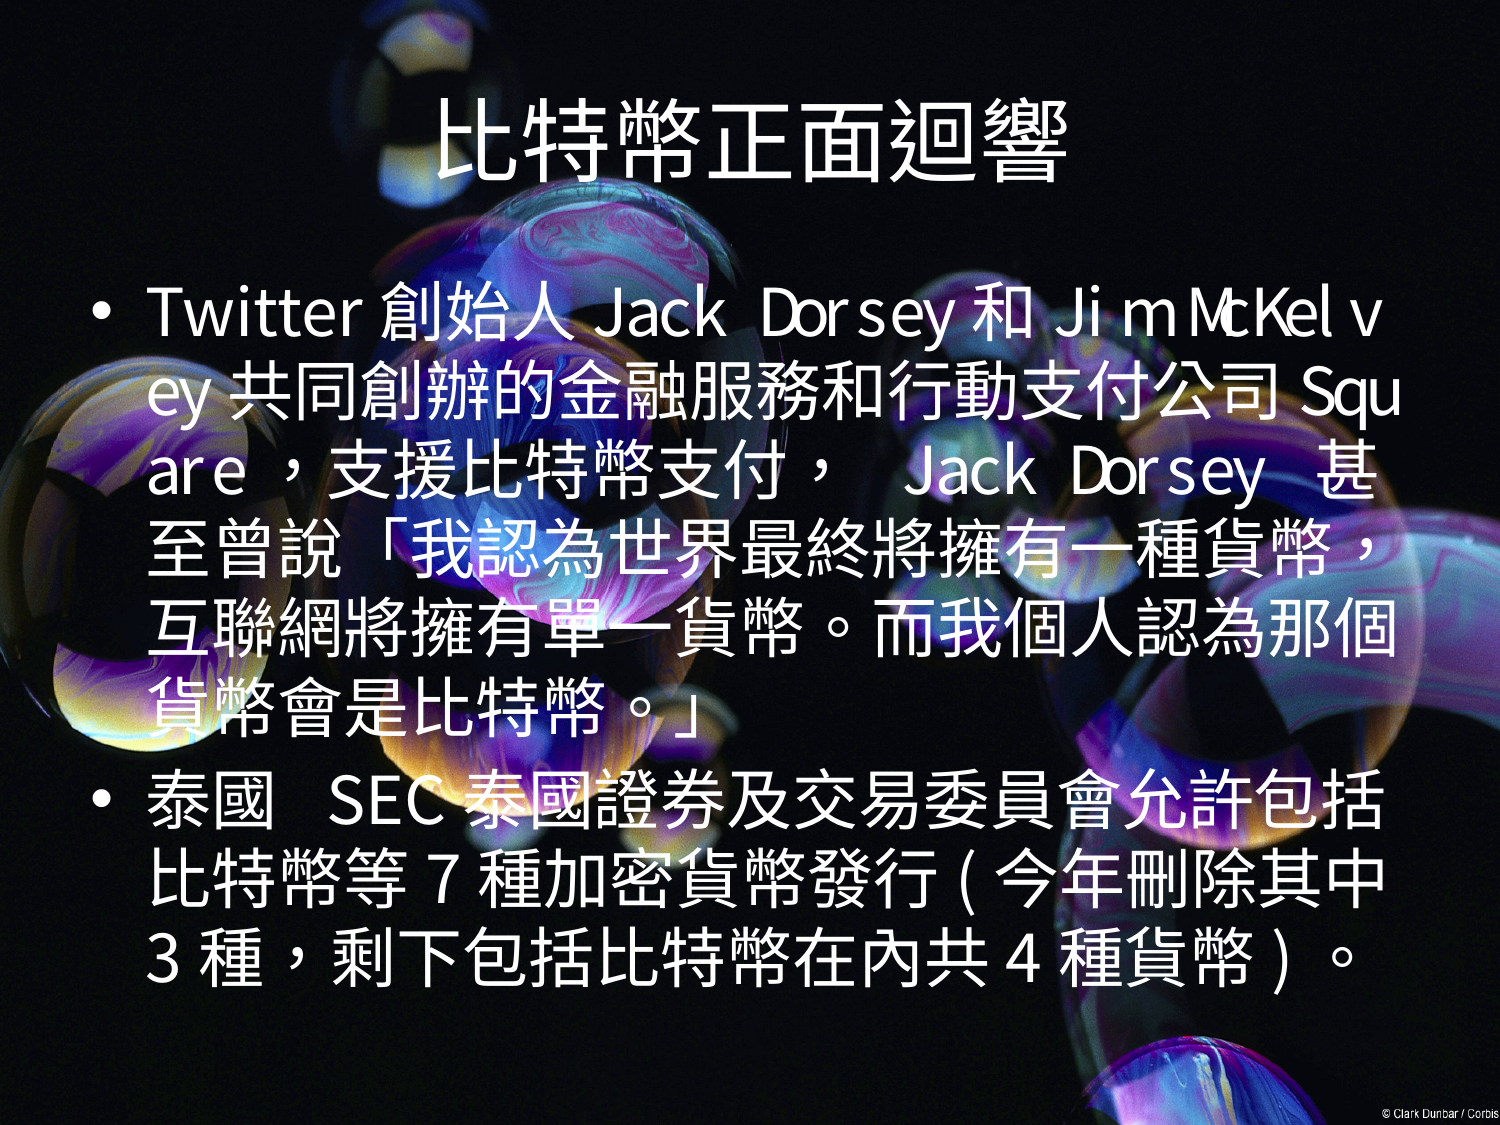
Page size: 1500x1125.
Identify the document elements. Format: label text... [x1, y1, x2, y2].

picture [0, 0, 1500, 1125]
title 比特幣正面迴響 [75, 45, 1425, 233]
list Twitter創始人Jack Dorsey和Jim McKelvey共同創辦的金融服務和行動支付公司Square，支援比特幣支付， Jack Dorsey 甚至曾說「我認為世界最終將擁有一種貨幣，互聯網將擁有單一貨幣。而我個人認為那個貨幣會是比特幣。」 泰國 SEC泰國證券及交易委員會允許包括比特幣等7種加密貨幣發行(今年刪除其中3種，剩下包括比特幣在內共4種貨幣)。 [75, 262, 1425, 1005]
